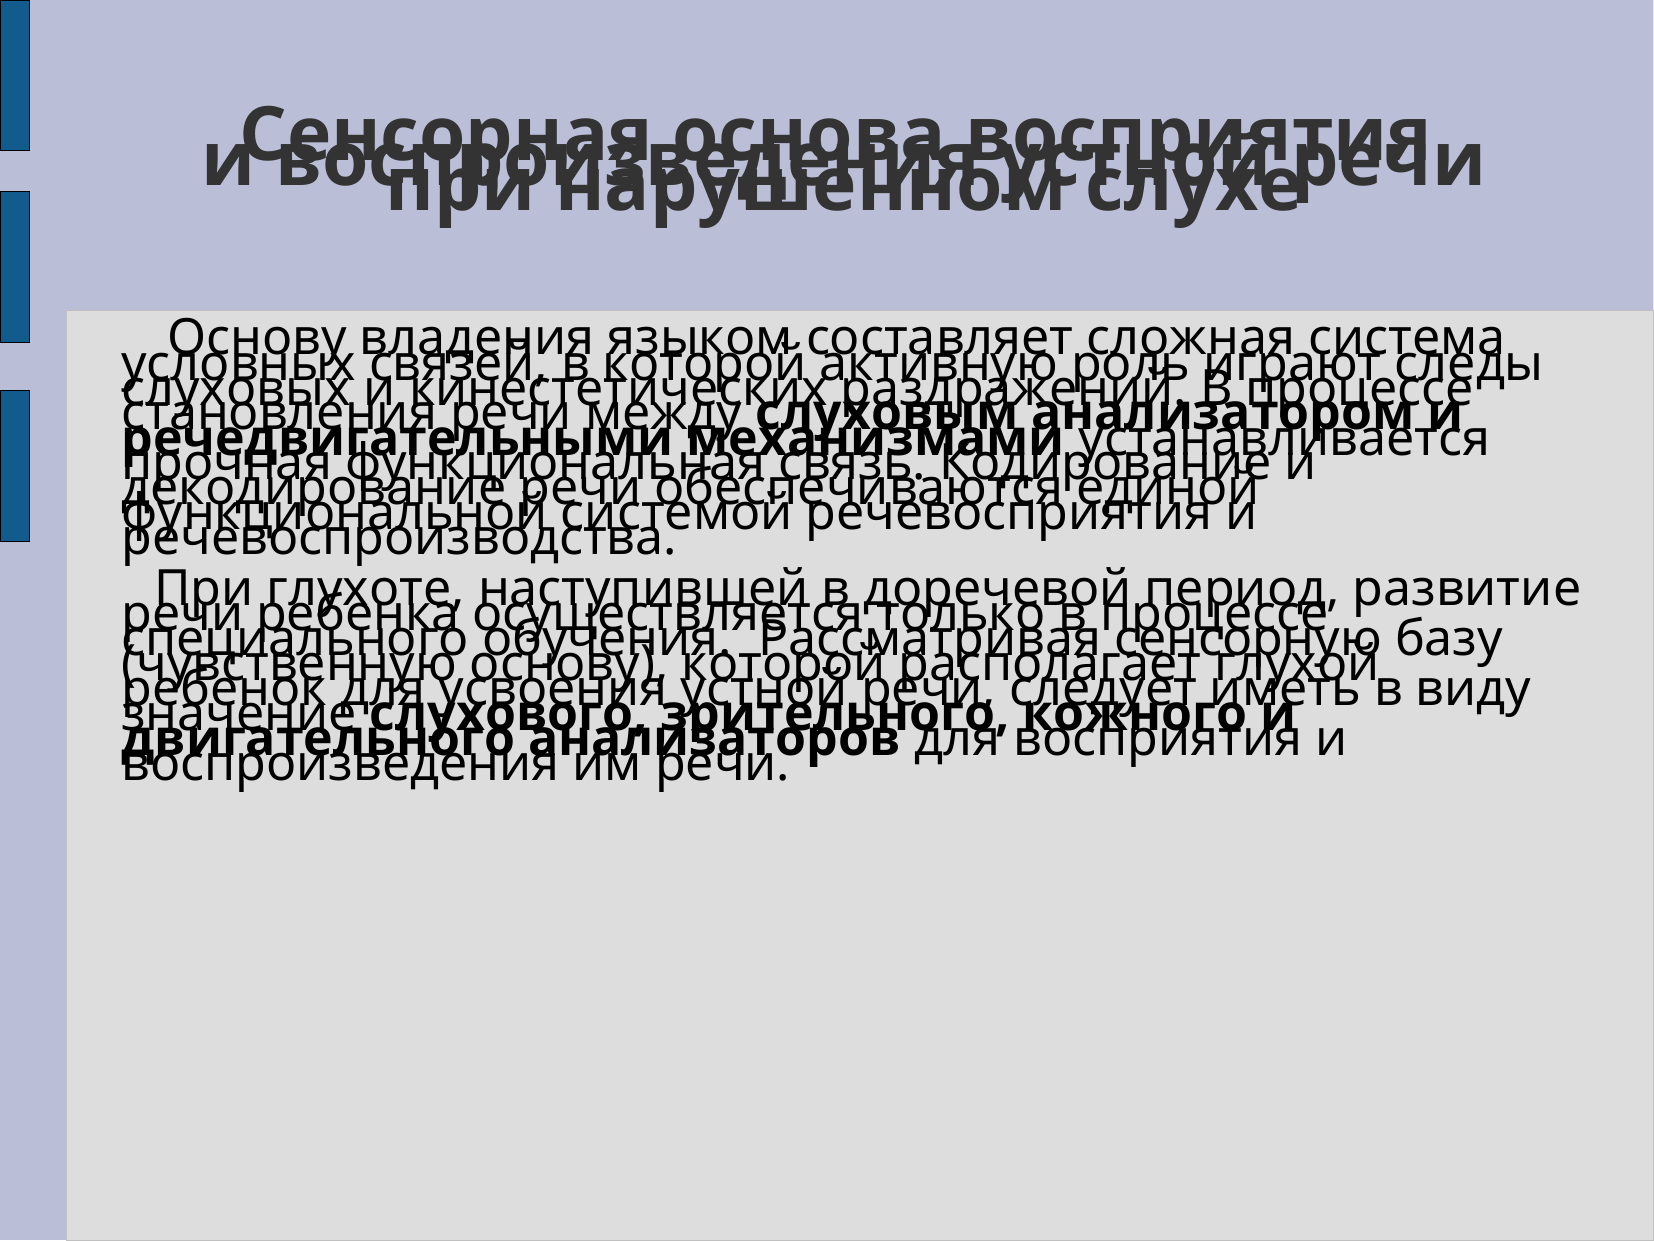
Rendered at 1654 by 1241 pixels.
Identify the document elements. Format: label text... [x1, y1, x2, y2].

title Сенсорная основа восприятия и воспроизведения устной речи при нарушенном слухе [121, 67, 1534, 323]
list Основу владения языком составляет сложная система условных связей, в которой активную роль играют следы слуховых и кинестетических раздражений. В процессе становления речи между слуховым анализатором и речедвигательными механизмами устанавливается прочная функциональная связь. Кодирование и декодирование речи обеспечиваются единой функциональной системой речевосприятия и речевоспроизводства. При глухоте, наступившей в доречевой период, развитие речи ребенка осуществляется только в процессе специального обучения. Рассматривая сенсорную базу (чувственную основу), которой располагает глухой ребенок для усвоения устной речи, следует иметь в виду значение слухового, зрительного, кожного и двигательного анализаторов для восприятия и воспроизведения им речи. [121, 344, 1595, 1192]
